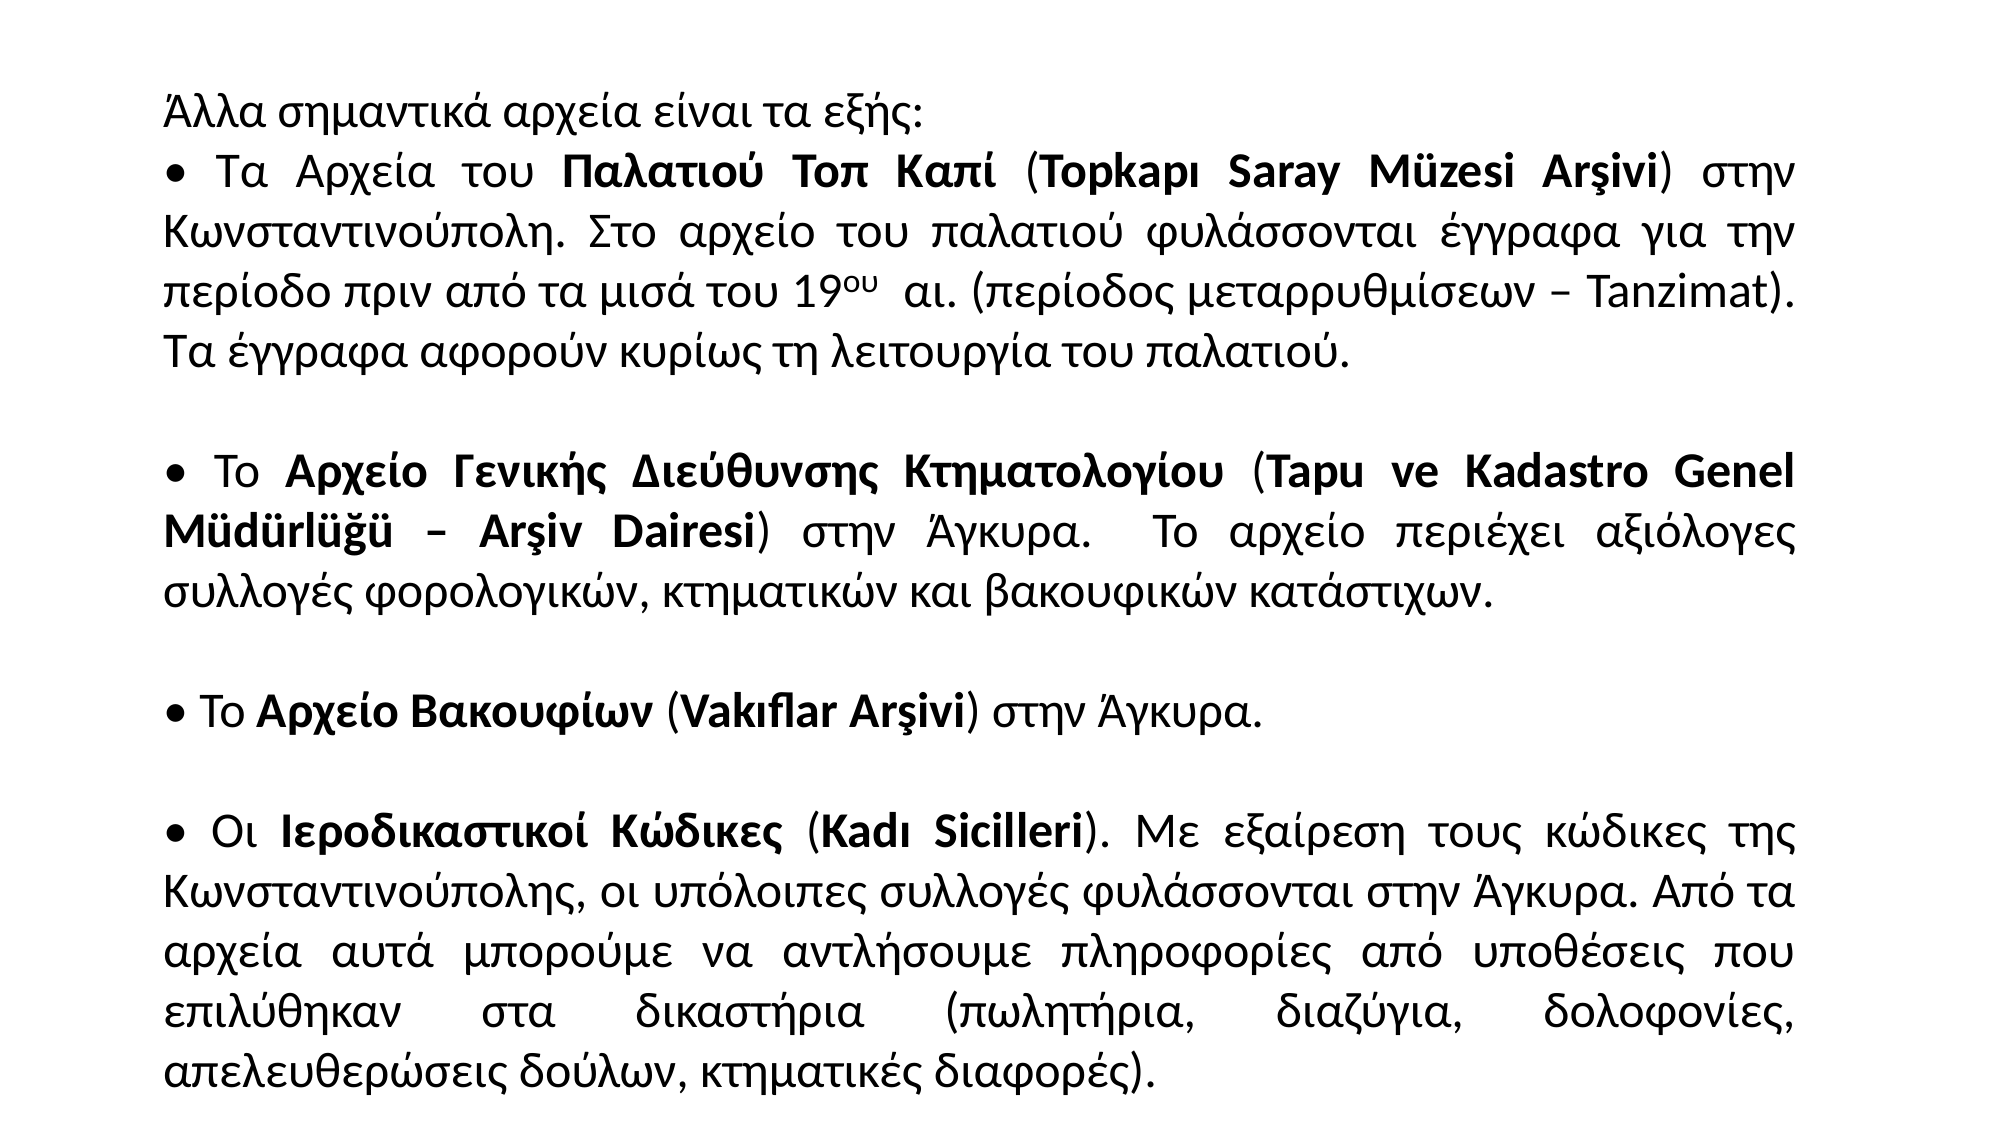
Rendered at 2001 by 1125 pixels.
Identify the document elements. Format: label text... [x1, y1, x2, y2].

text_box Άλλα σημαντικά αρχεία είναι τα εξής: • Τα Αρχεία του Παλατιού Τοπ Καπί (Topkapı Saray Müzesi Arşivi) στην Κωνσταντινούπολη. Στο αρχείο του παλατιού φυλάσσονται έγγραφα για την περίοδο πριν από τα μισά του 19ου αι. (περίοδος μεταρρυθμίσεων – Tanzimat). Τα έγγραφα αφορούν κυρίως τη λειτουργία του παλατιού. • Το Αρχείο Γενικής Διεύθυνσης Κτηματολογίου (Tapu ve Kadastro Genel Müdürlüğü – Arşiv Dairesi) στην Άγκυρα. Το αρχείο περιέχει αξιόλογες συλλογές φορολογικών, κτηματικών και βακουφικών κατάστιχων. • Το Αρχείο Βακουφίων (Vakıflar Arşivi) στην Άγκυρα. • Οι Ιεροδικαστικοί Κώδικες (Kadı Sicilleri). Με εξαίρεση τους κώδικες της Κωνσταντινούπολης, οι υπόλοιπες συλλογές φυλάσσονται στην Άγκυρα. Από τα αρχεία αυτά μπορούμε να αντλήσουμε πληροφορίες από υποθέσεις που επιλύθηκαν στα δικαστήρια (πωλητήρια, διαζύγια, δολοφονίες, απελευθερώσεις δούλων, κτηματικές διαφορές). [148, 70, 1823, 1116]
